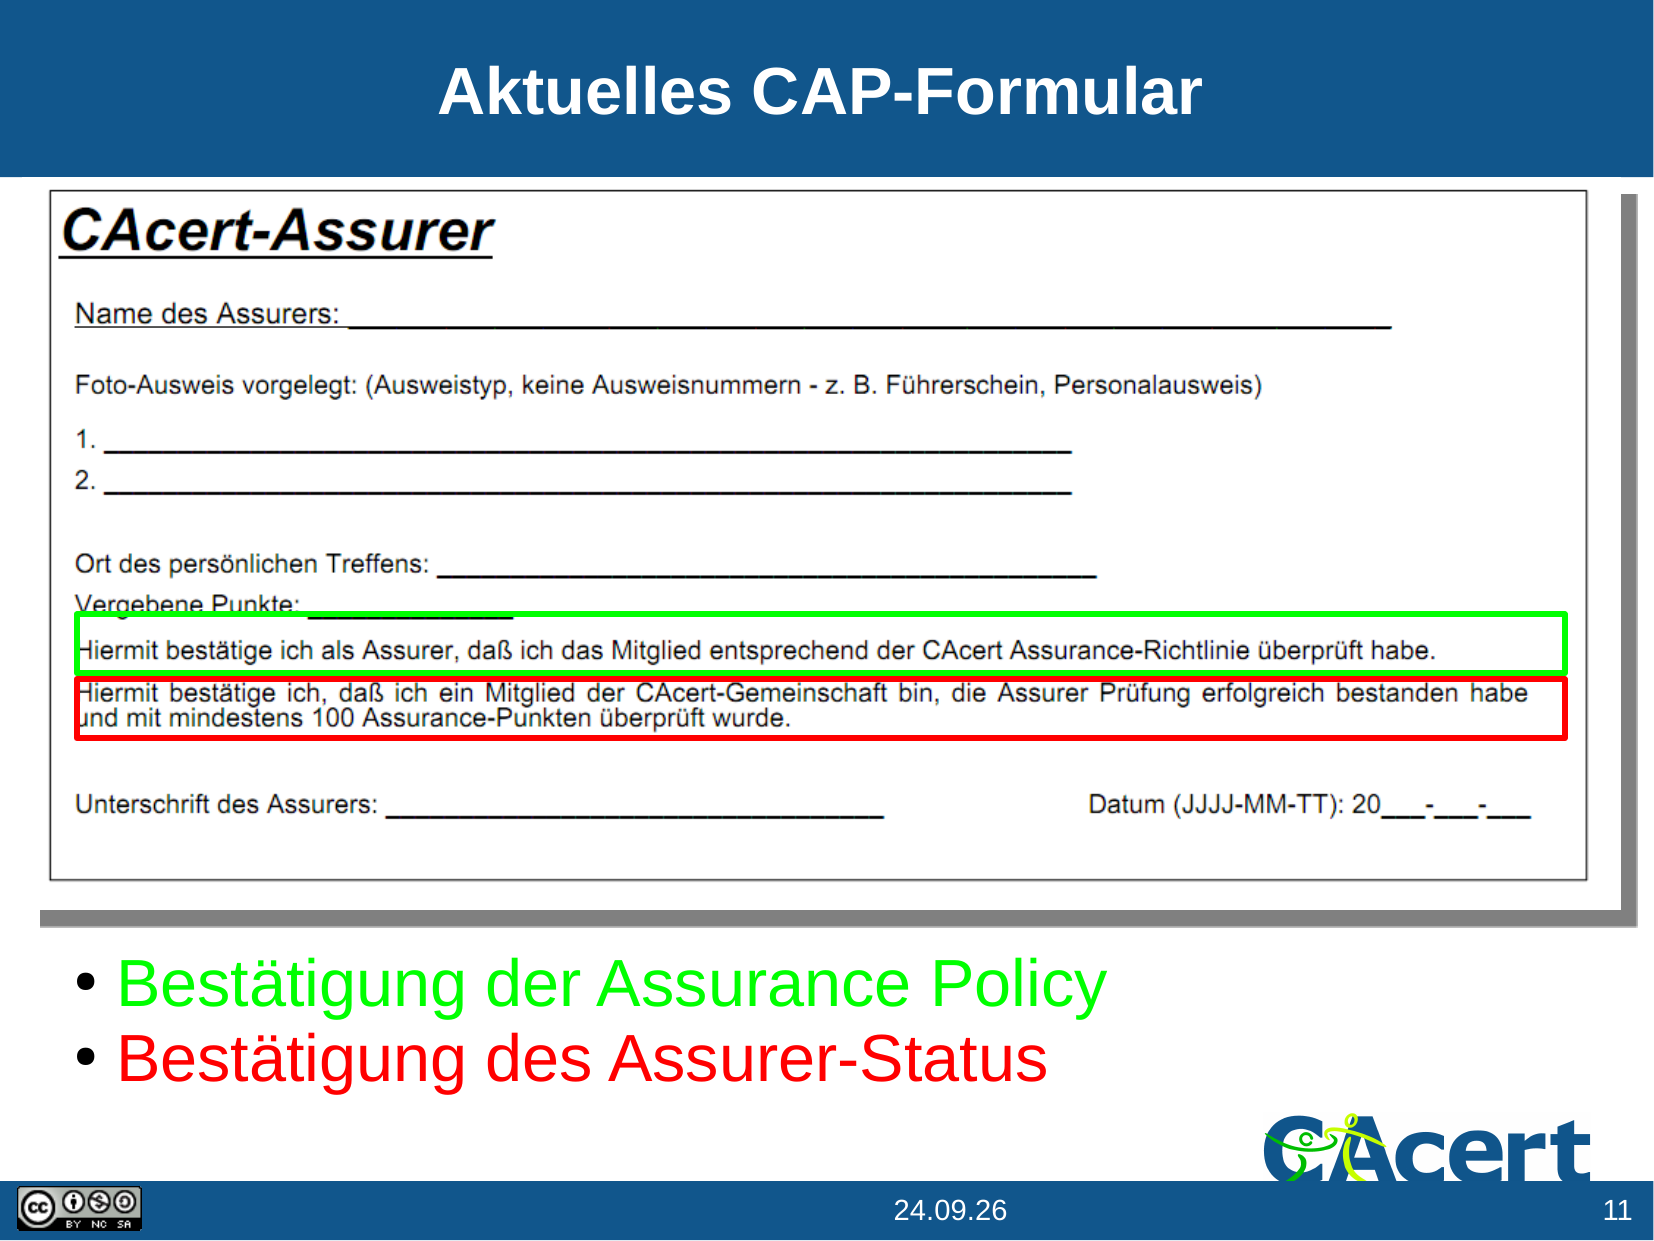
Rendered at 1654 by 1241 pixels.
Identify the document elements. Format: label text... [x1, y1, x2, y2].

picture [22, 177, 1621, 910]
picture [1263, 1112, 1591, 1181]
picture [17, 1186, 142, 1231]
title Aktuelles CAP-Formular [76, 17, 1565, 166]
text_box Bestätigung der Assurance Policy Bestätigung des Assurer-Status [59, 938, 1565, 1104]
